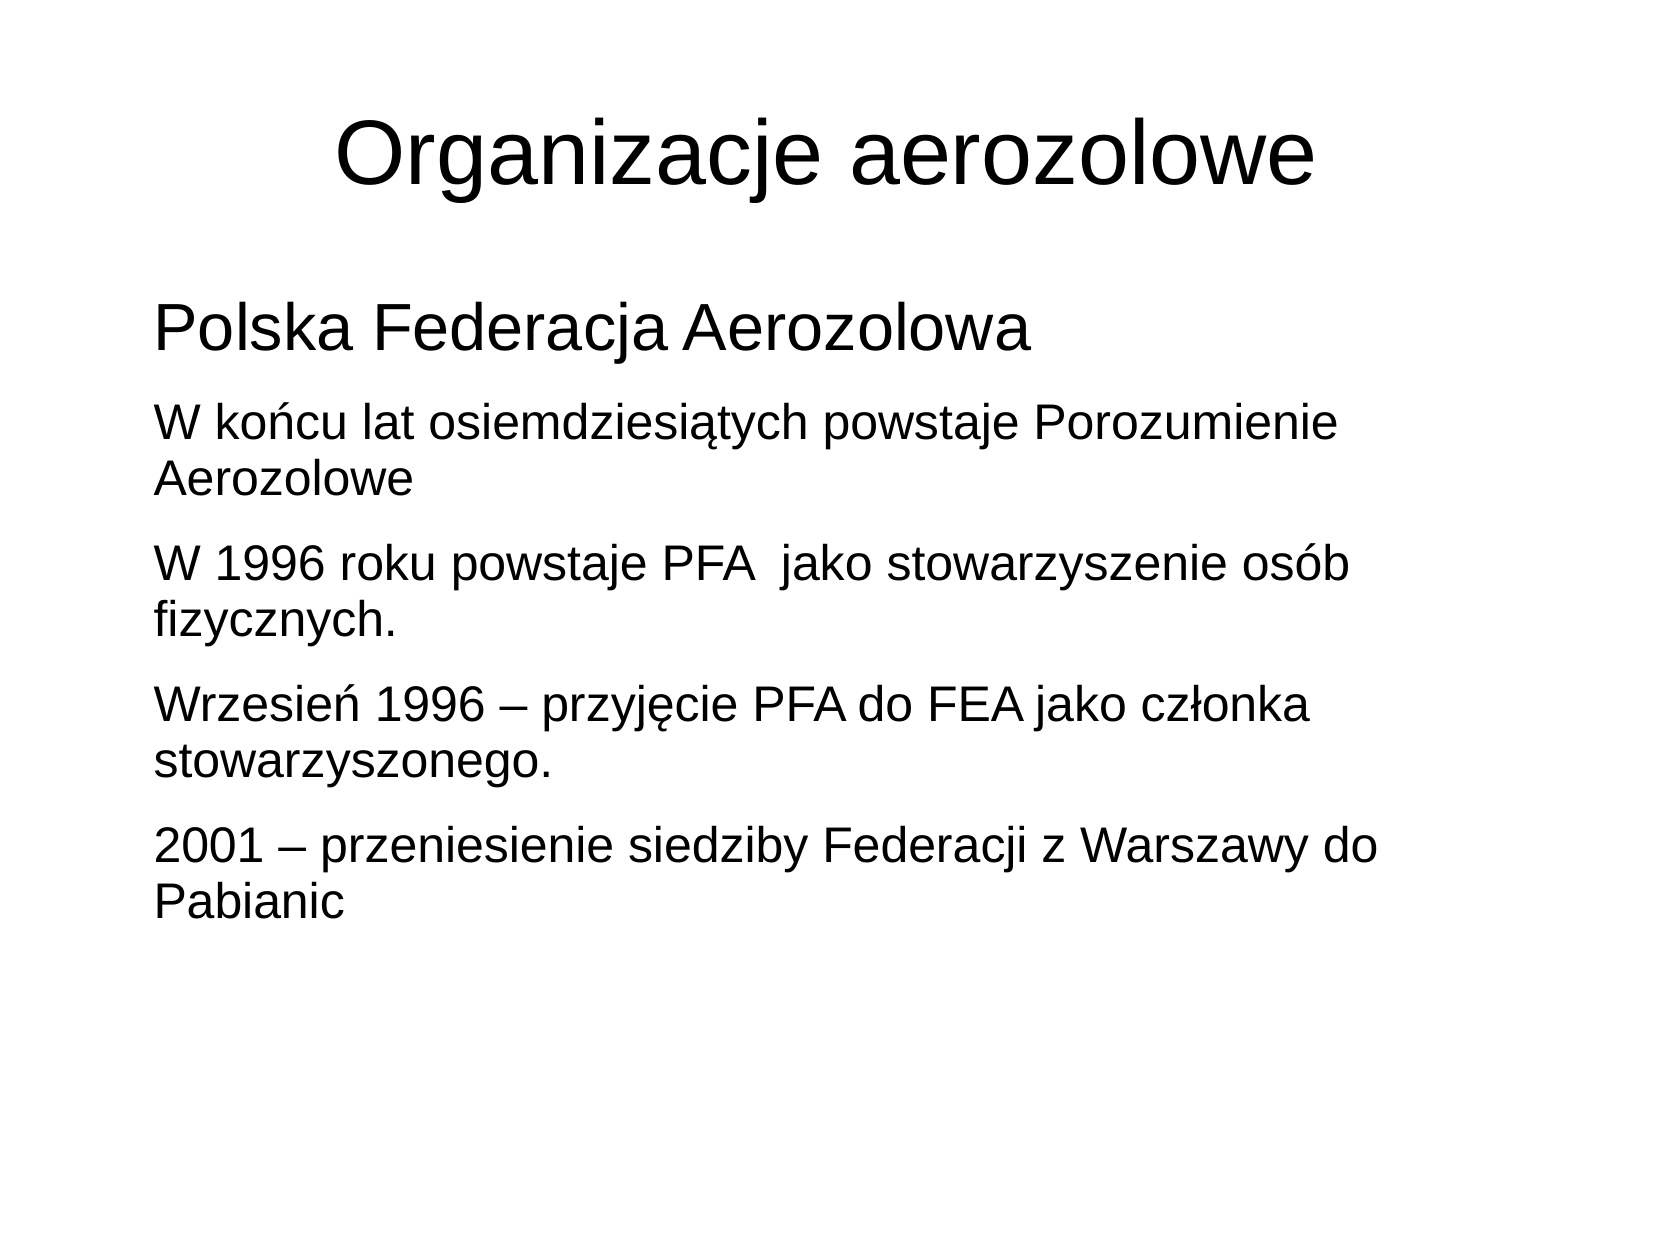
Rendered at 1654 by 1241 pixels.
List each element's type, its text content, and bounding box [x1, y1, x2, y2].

list Polska Federacja Aerozolowa W końcu lat osiemdziesiątych powstaje Porozumienie Aerozolowe W 1996 roku powstaje PFA jako stowarzyszenie osób fizycznych. Wrzesień 1996 – przyjęcie PFA do FEA jako członka stowarzyszonego. 2001 – przeniesienie siedziby Federacji z Warszawy do Pabianic [82, 290, 1571, 1010]
title Organizacje aerozolowe [82, 49, 1571, 257]
